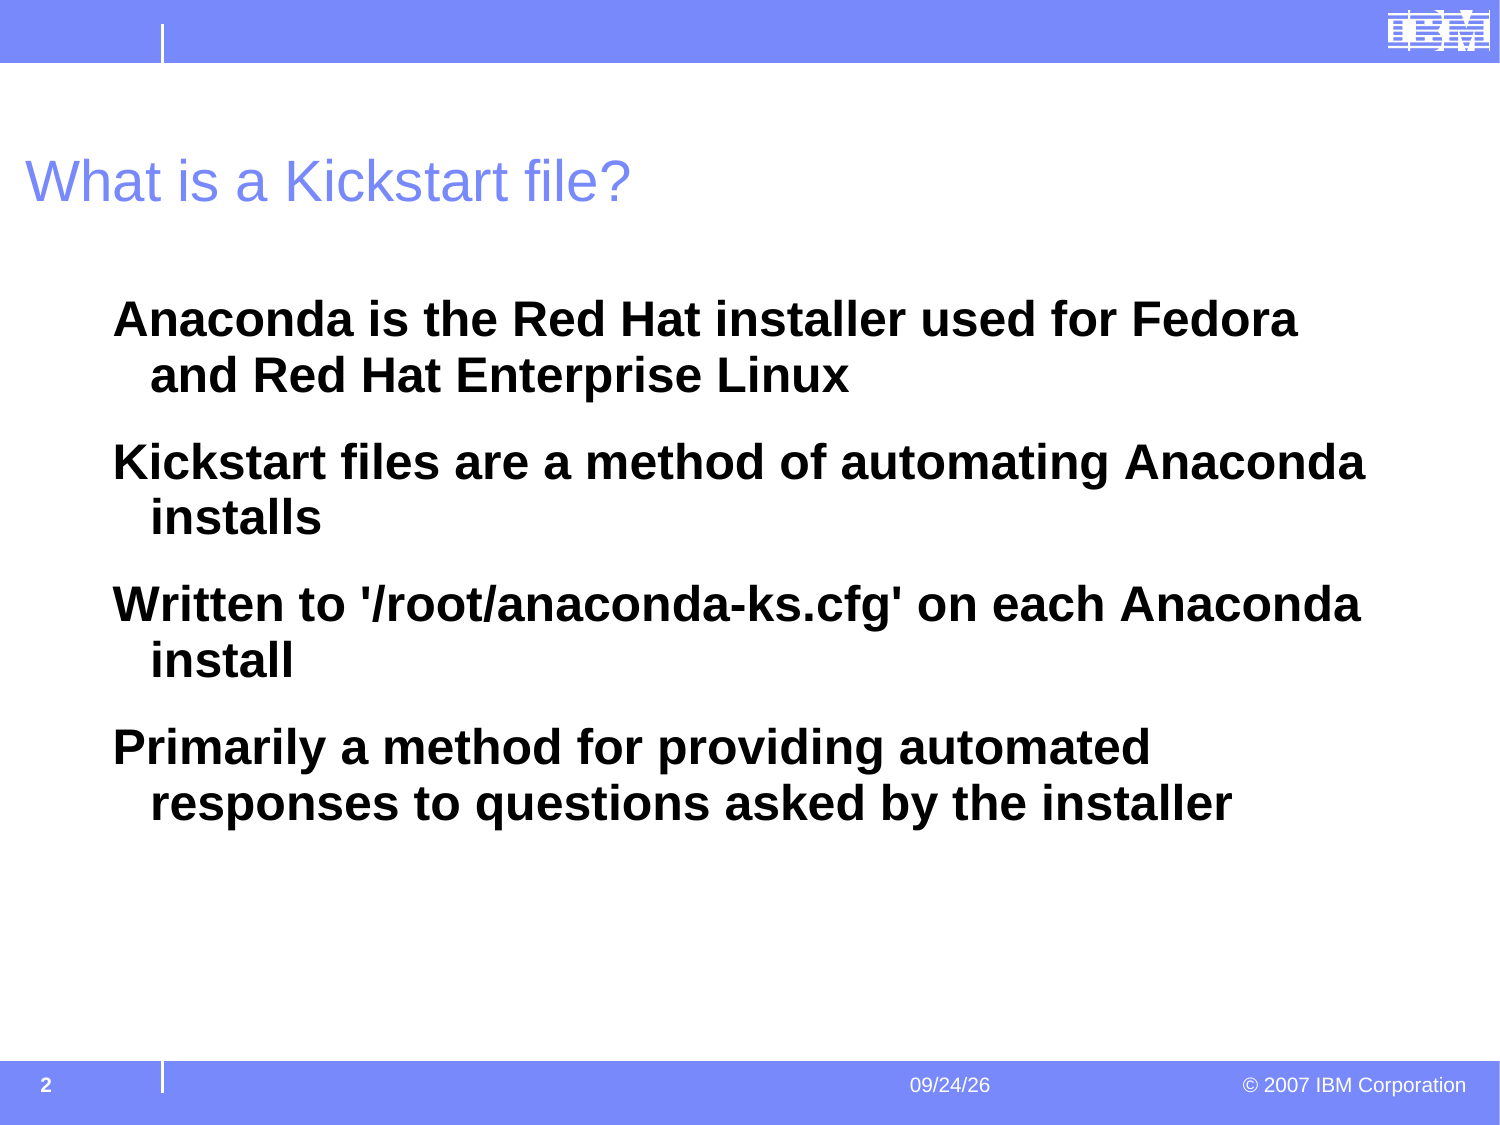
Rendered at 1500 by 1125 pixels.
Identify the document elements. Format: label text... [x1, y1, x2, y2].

list Anaconda is the Red Hat installer used for Fedora and Red Hat Enterprise Linux Kickstart files are a method of automating Anaconda installs Written to '/root/anaconda-ks.cfg' on each Anaconda install Primarily a method for providing automated responses to questions asked by the installer [112, 291, 1388, 917]
title What is a Kickstart file? [25, 150, 1378, 218]
